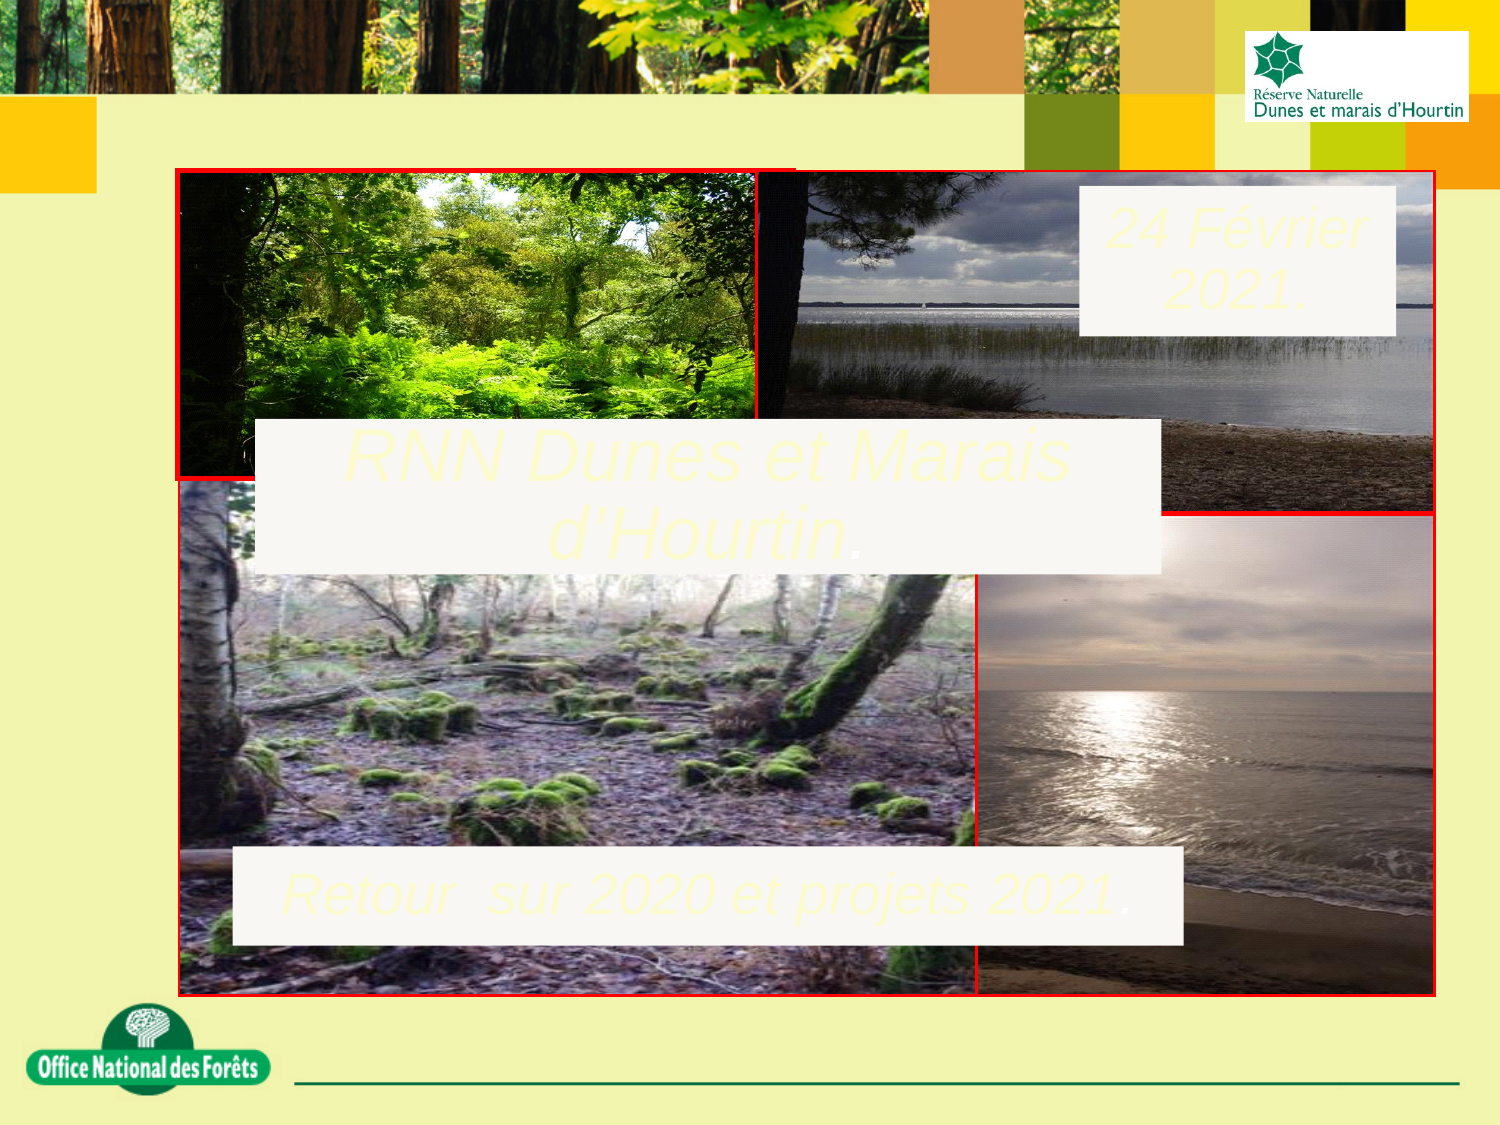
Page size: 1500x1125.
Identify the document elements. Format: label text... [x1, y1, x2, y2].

text_box 24 Février 2021. [1079, 185, 1397, 337]
text_box Retour sur 2020 et projets 2021. [232, 846, 1184, 946]
text_box RNN Dunes et Marais d’Hourtin. [255, 418, 1162, 575]
picture [0, 0, 1500, 1125]
